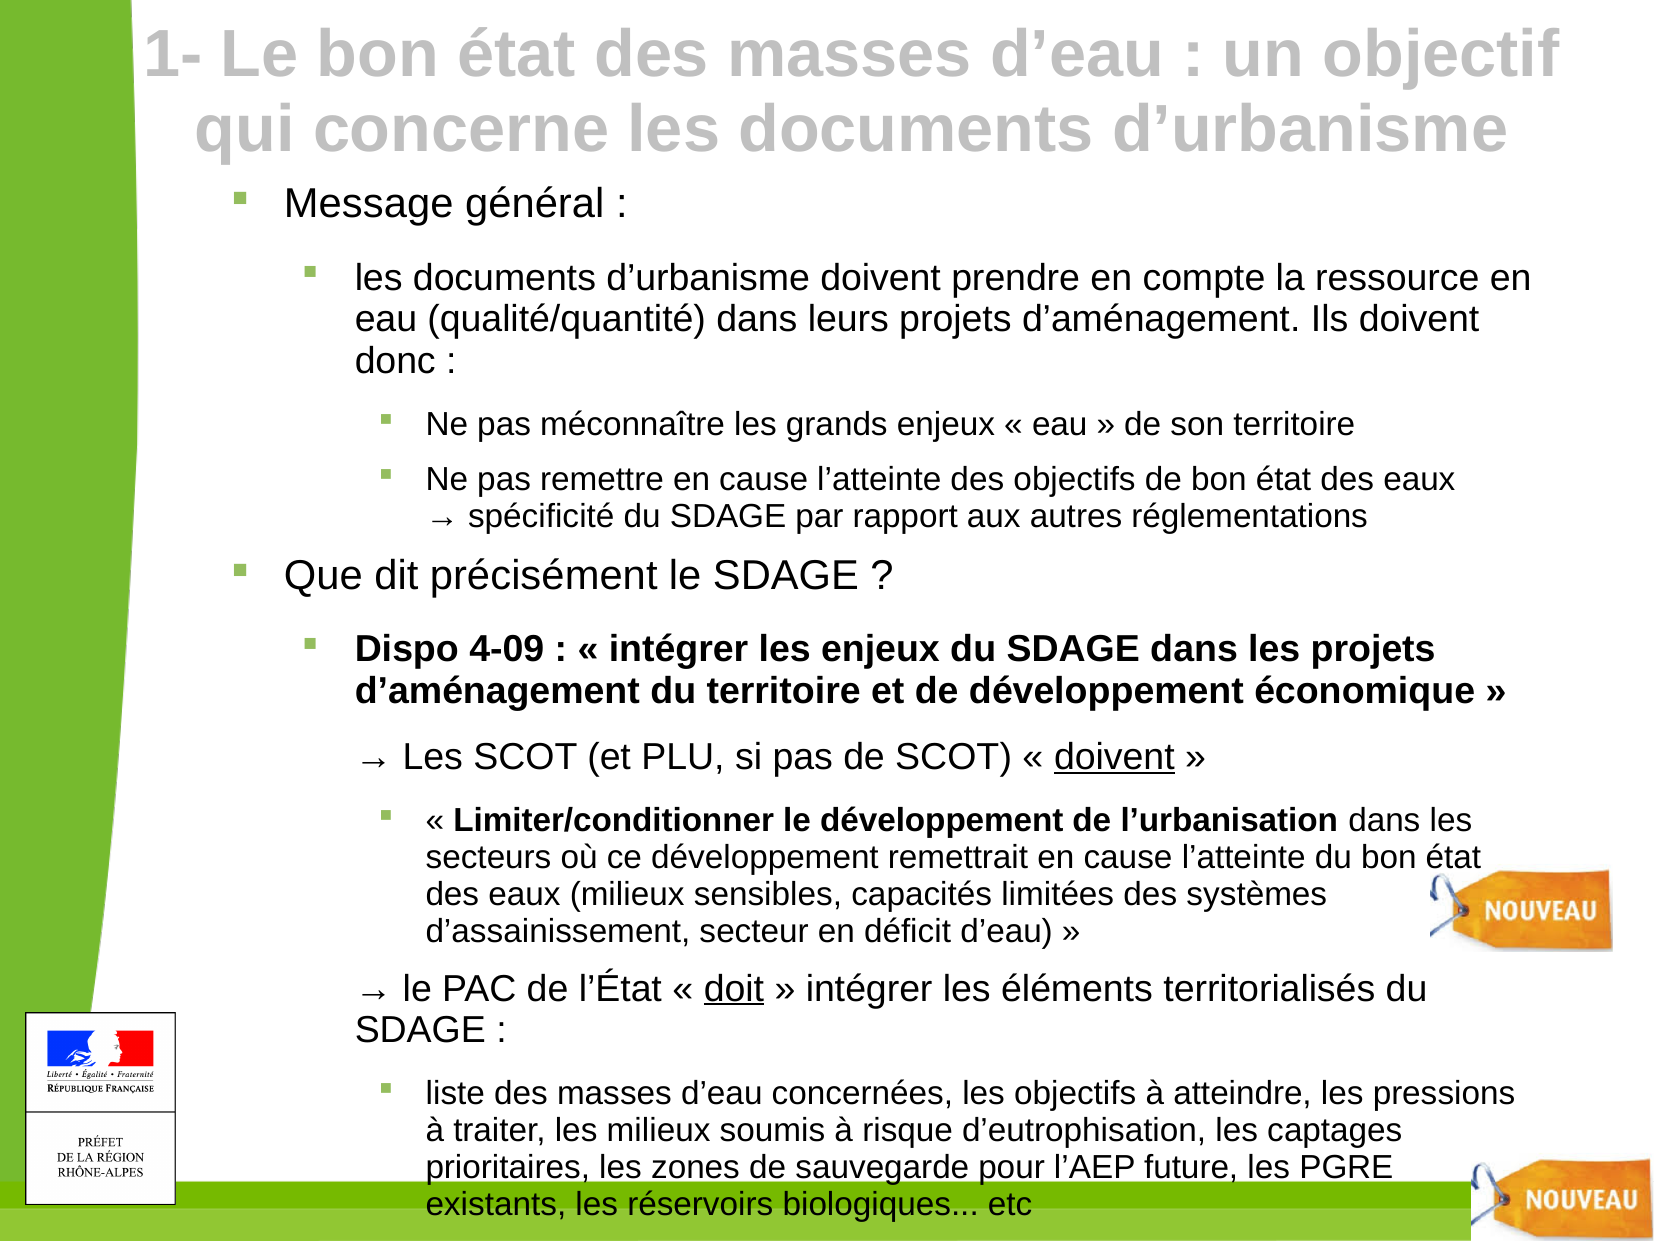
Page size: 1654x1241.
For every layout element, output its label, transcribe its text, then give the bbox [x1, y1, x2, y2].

title 1- Le bon état des masses d’eau : un objectif qui concerne les documents d’urbanisme [108, 0, 1597, 195]
list Message général : les documents d’urbanisme doivent prendre en compte la ressource en eau (qualité/quantité) dans leurs projets d’aménagement. Ils doivent donc : Ne pas méconnaître les grands enjeux « eau » de son territoire Ne pas remettre en cause l’atteinte des objectifs de bon état des eaux → spécificité du SDAGE par rapport aux autres réglementations Que dit précisément le SDAGE ? Dispo 4-09 : « intégrer les enjeux du SDAGE dans les projets d’aménagement du territoire et de développement économique » → Les SCOT (et PLU, si pas de SCOT) « doivent » « Limiter/conditionner le développement de l’urbanisation dans les secteurs où ce développement remettrait en cause l’atteinte du bon état des eaux (milieux sensibles, capacités limitées des systèmes d’assainissement, secteur en déficit d’eau) » → le PAC de l’État « doit » intégrer les éléments territorialisés du SDAGE : liste des masses d’eau concernées, les objectifs à atteindre, les pressions à traiter, les milieux soumis à risque d’eutrophisation, les captages prioritaires, les zones de sauvegarde pour l’AEP future, les PGRE existants, les réservoirs biologiques... etc [213, 179, 1543, 1223]
picture [0, 0, 1654, 1241]
